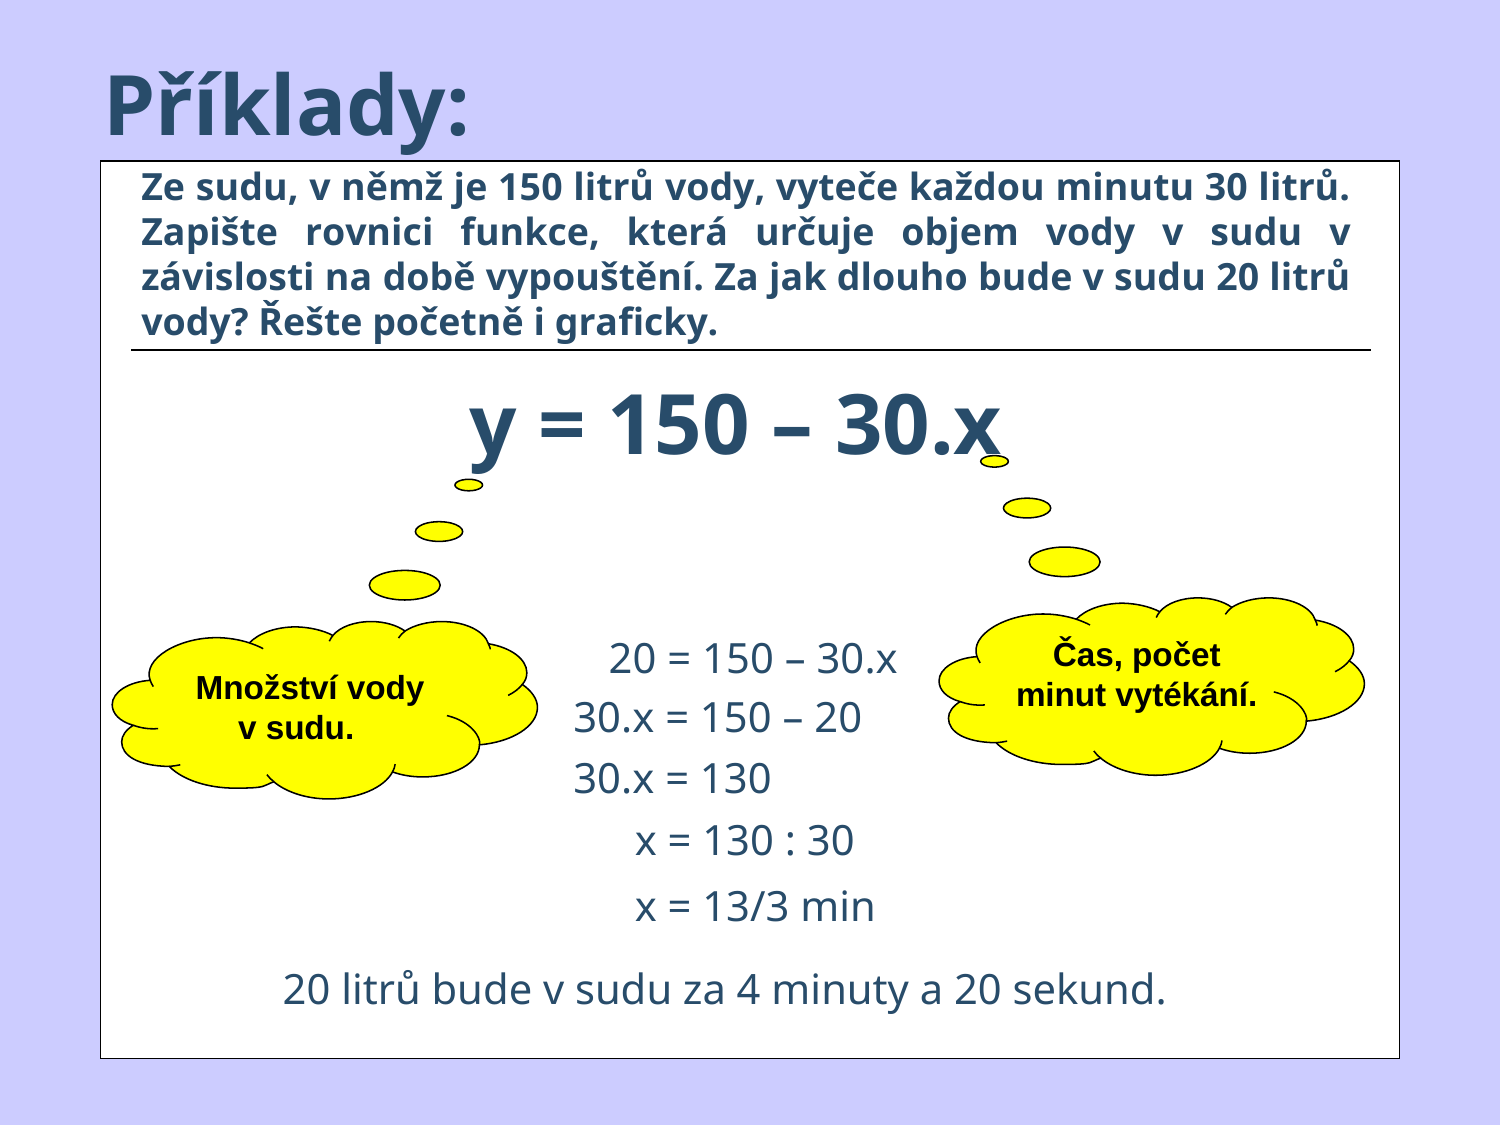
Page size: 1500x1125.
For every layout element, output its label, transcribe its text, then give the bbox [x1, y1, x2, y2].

text_box Ze sudu, v němž je 150 litrů vody, vyteče každou minutu 30 litrů. Zapište rovnici funkce, která určuje objem vody v sudu v závislosti na době vypouštění. Za jak dlouho bude v sudu 20 litrů vody? Řešte početně i graficky. [126, 205, 1367, 301]
text_box [637, 190, 645, 196]
text_box [100, 190, 1400, 1059]
text_box [222, 190, 230, 196]
text_box 30.x = 130 [753, 766, 765, 790]
text_box [1177, 190, 1185, 196]
text_box [1233, 190, 1240, 196]
text_box [548, 190, 555, 196]
text_box [693, 190, 702, 196]
text_box [980, 190, 989, 196]
text_box Čas, počet minut vytékání. [939, 597, 1365, 776]
text_box Množství vody v sudu. [112, 621, 538, 799]
text_box [716, 190, 725, 196]
text_box Čas, počet minut vytékání. [1003, 498, 1051, 518]
text_box [745, 190, 805, 205]
text_box 20 = 150 – 30.x [593, 609, 913, 705]
text_box Množství vody v sudu. [415, 521, 463, 542]
text_box [1003, 190, 1012, 196]
text_box [461, 190, 741, 205]
text_box Čas, počet minut vytékání. [1029, 547, 1101, 577]
text_box x = 130 : 30 [620, 791, 939, 857]
text_box 30.x = 150 – 20 [558, 668, 878, 729]
text_box [246, 190, 255, 196]
text_box x = 13/3 min [620, 857, 939, 940]
text_box [271, 190, 279, 196]
text_box [1322, 190, 1330, 196]
title Příklady: [88, 39, 1414, 190]
text_box [1136, 190, 1144, 196]
text_box 20 litrů bude v sudu za 4 minuty a 20 sekund. [267, 940, 1343, 1035]
text_box Množství vody v sudu. [369, 570, 441, 601]
text_box [1028, 190, 1036, 196]
text_box 30.x = 130 [558, 729, 878, 825]
text_box y = 150 – 30.x [454, 373, 1093, 468]
